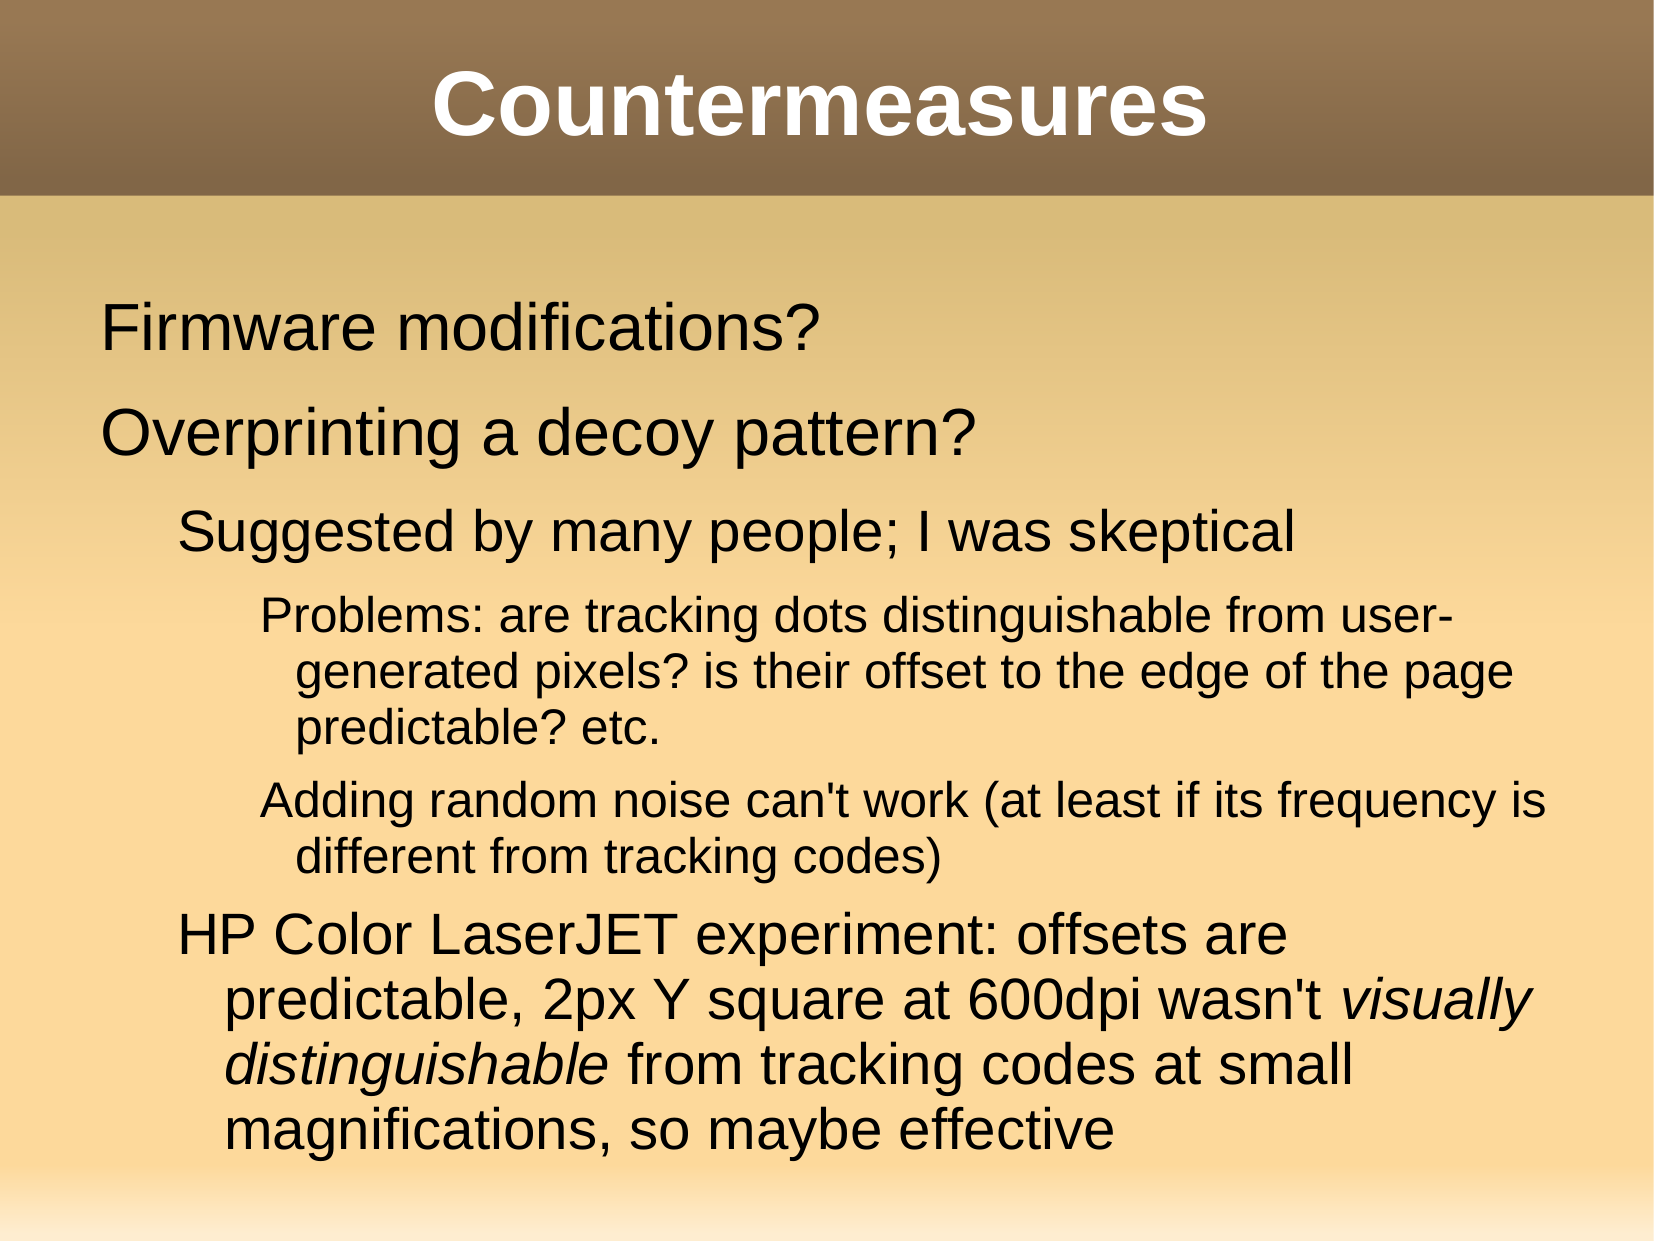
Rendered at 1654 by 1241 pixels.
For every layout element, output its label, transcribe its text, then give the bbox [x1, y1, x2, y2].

picture [0, 0, 1654, 1241]
list Firmware modifications? Overprinting a decoy pattern? Suggested by many people; I was skeptical Problems: are tracking dots distinguishable from user-generated pixels? is their offset to the edge of the page predictable? etc. Adding random noise can't work (at least if its frequency is different from tracking codes) HP Color LaserJET experiment: offsets are predictable, 2px Y square at 600dpi wasn't visually distinguishable from tracking codes at small magnifications, so maybe effective [82, 290, 1571, 1194]
title Countermeasures [76, 0, 1565, 208]
